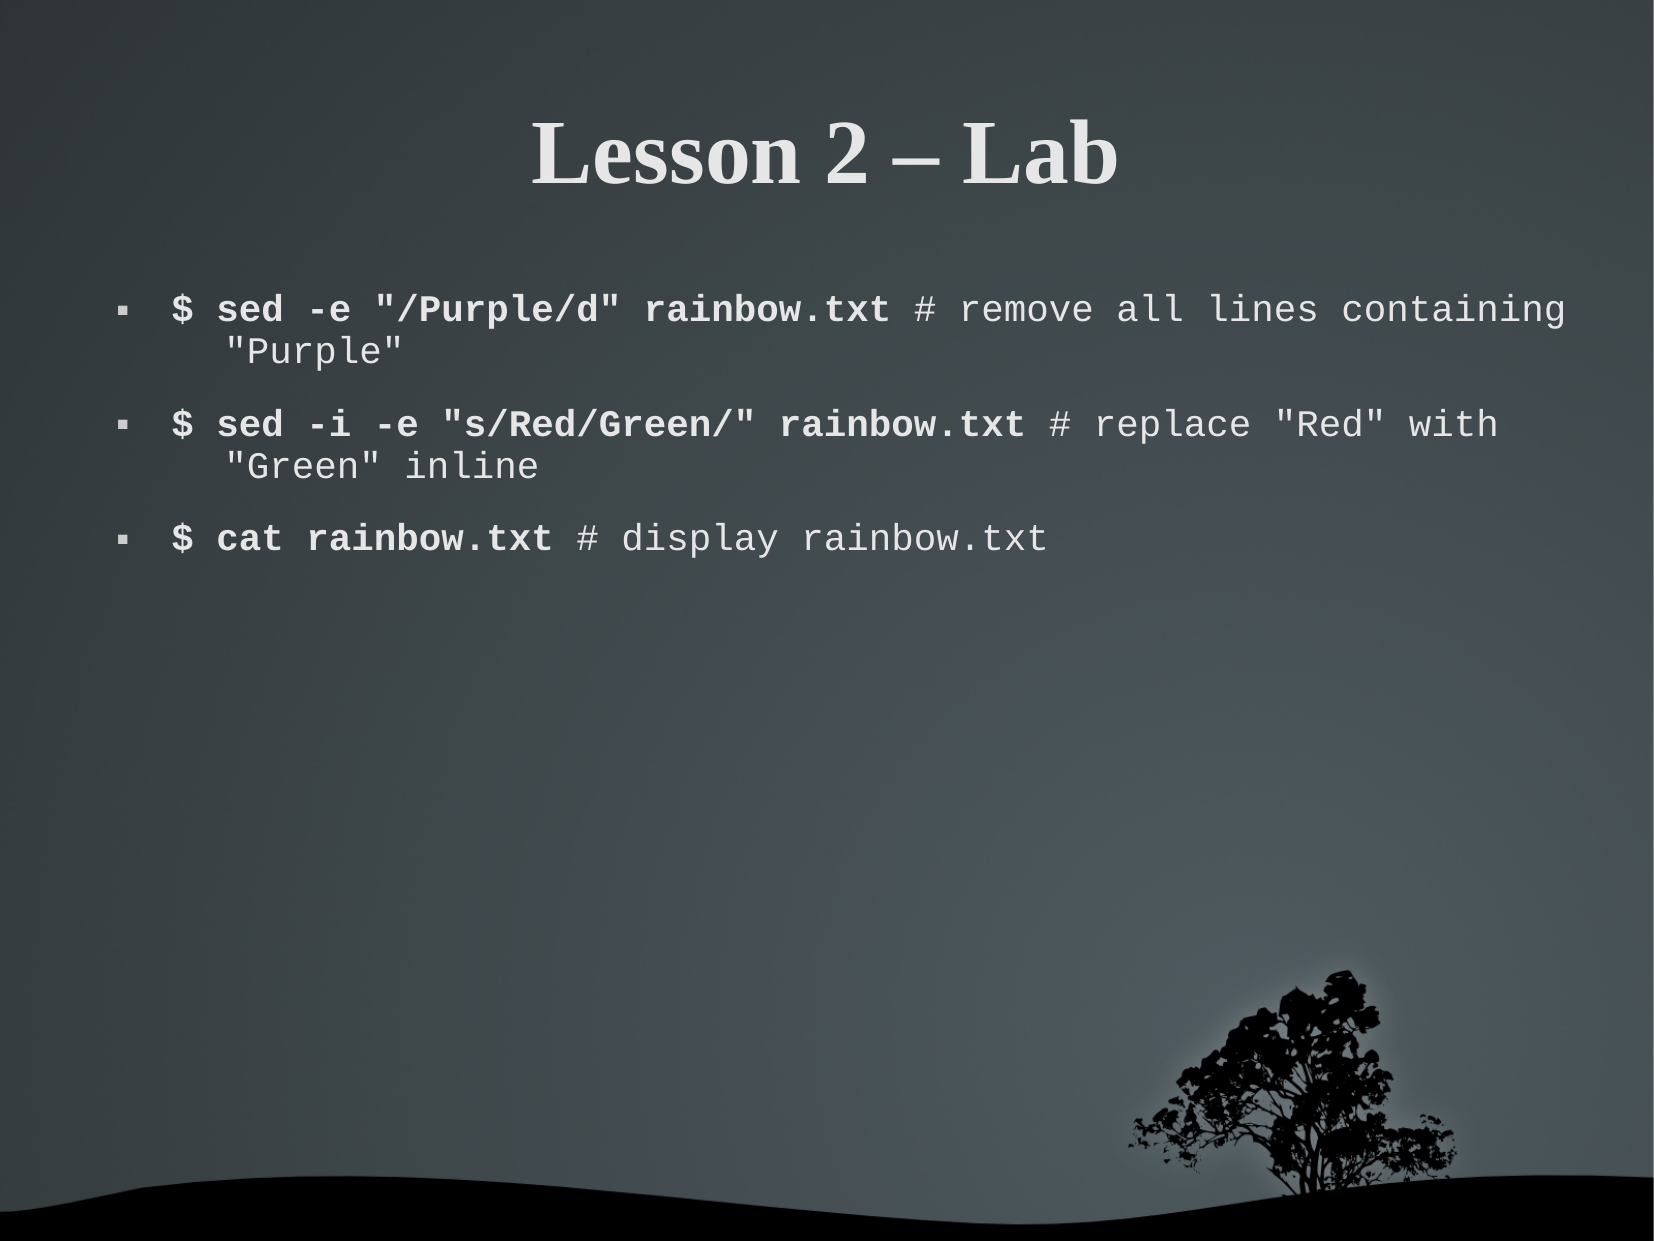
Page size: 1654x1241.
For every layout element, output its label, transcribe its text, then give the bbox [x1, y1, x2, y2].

title Lesson 2 – Lab [82, 49, 1571, 257]
list $ sed -e "/Purple/d" rainbow.txt # remove all lines containing "Purple" $ sed -i -e "s/Red/Green/" rainbow.txt # replace "Red" with "Green" inline $ cat rainbow.txt # display rainbow.txt [82, 290, 1571, 1109]
picture [0, 0, 1654, 1241]
